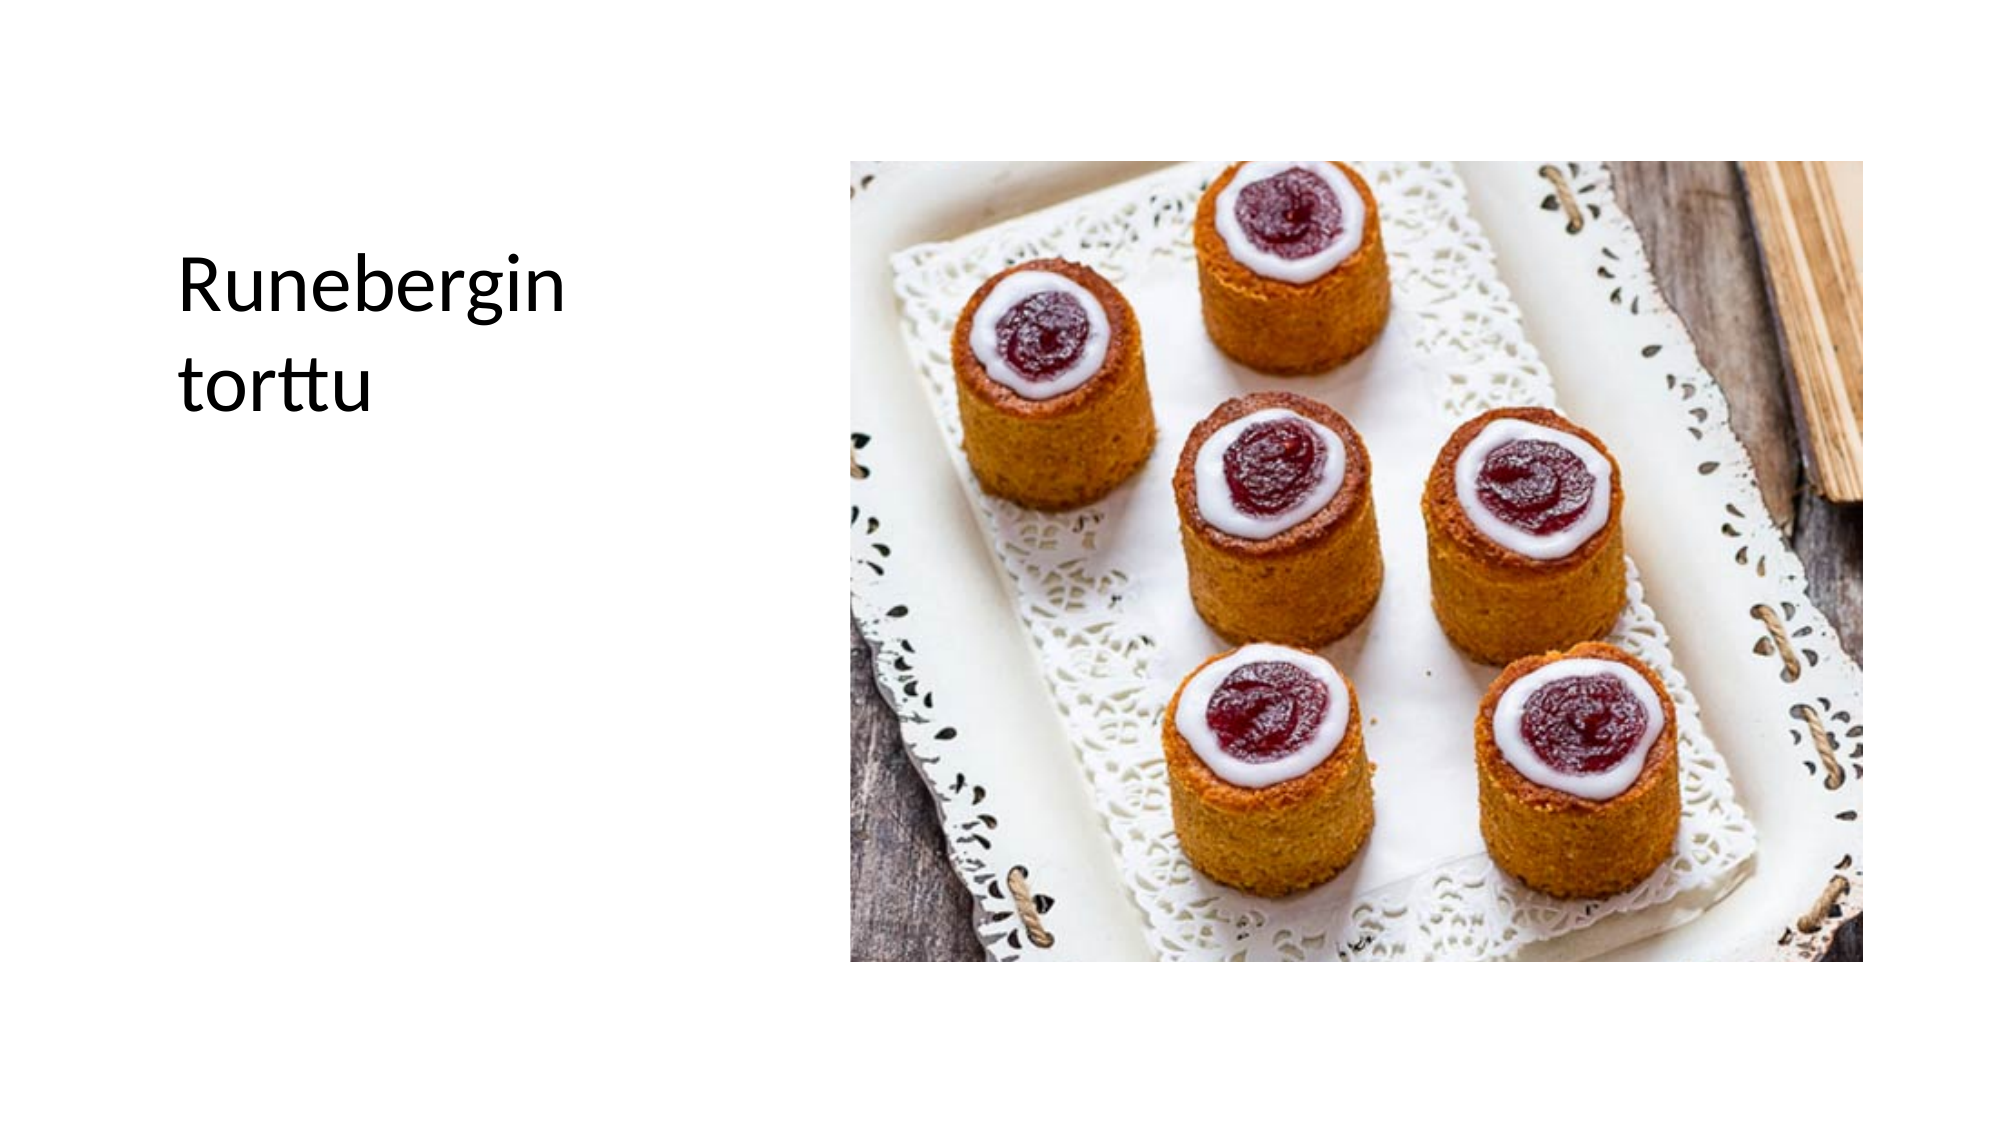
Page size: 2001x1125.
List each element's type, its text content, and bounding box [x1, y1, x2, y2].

text_box Runebergin torttu [162, 220, 622, 438]
picture [850, 161, 1863, 962]
